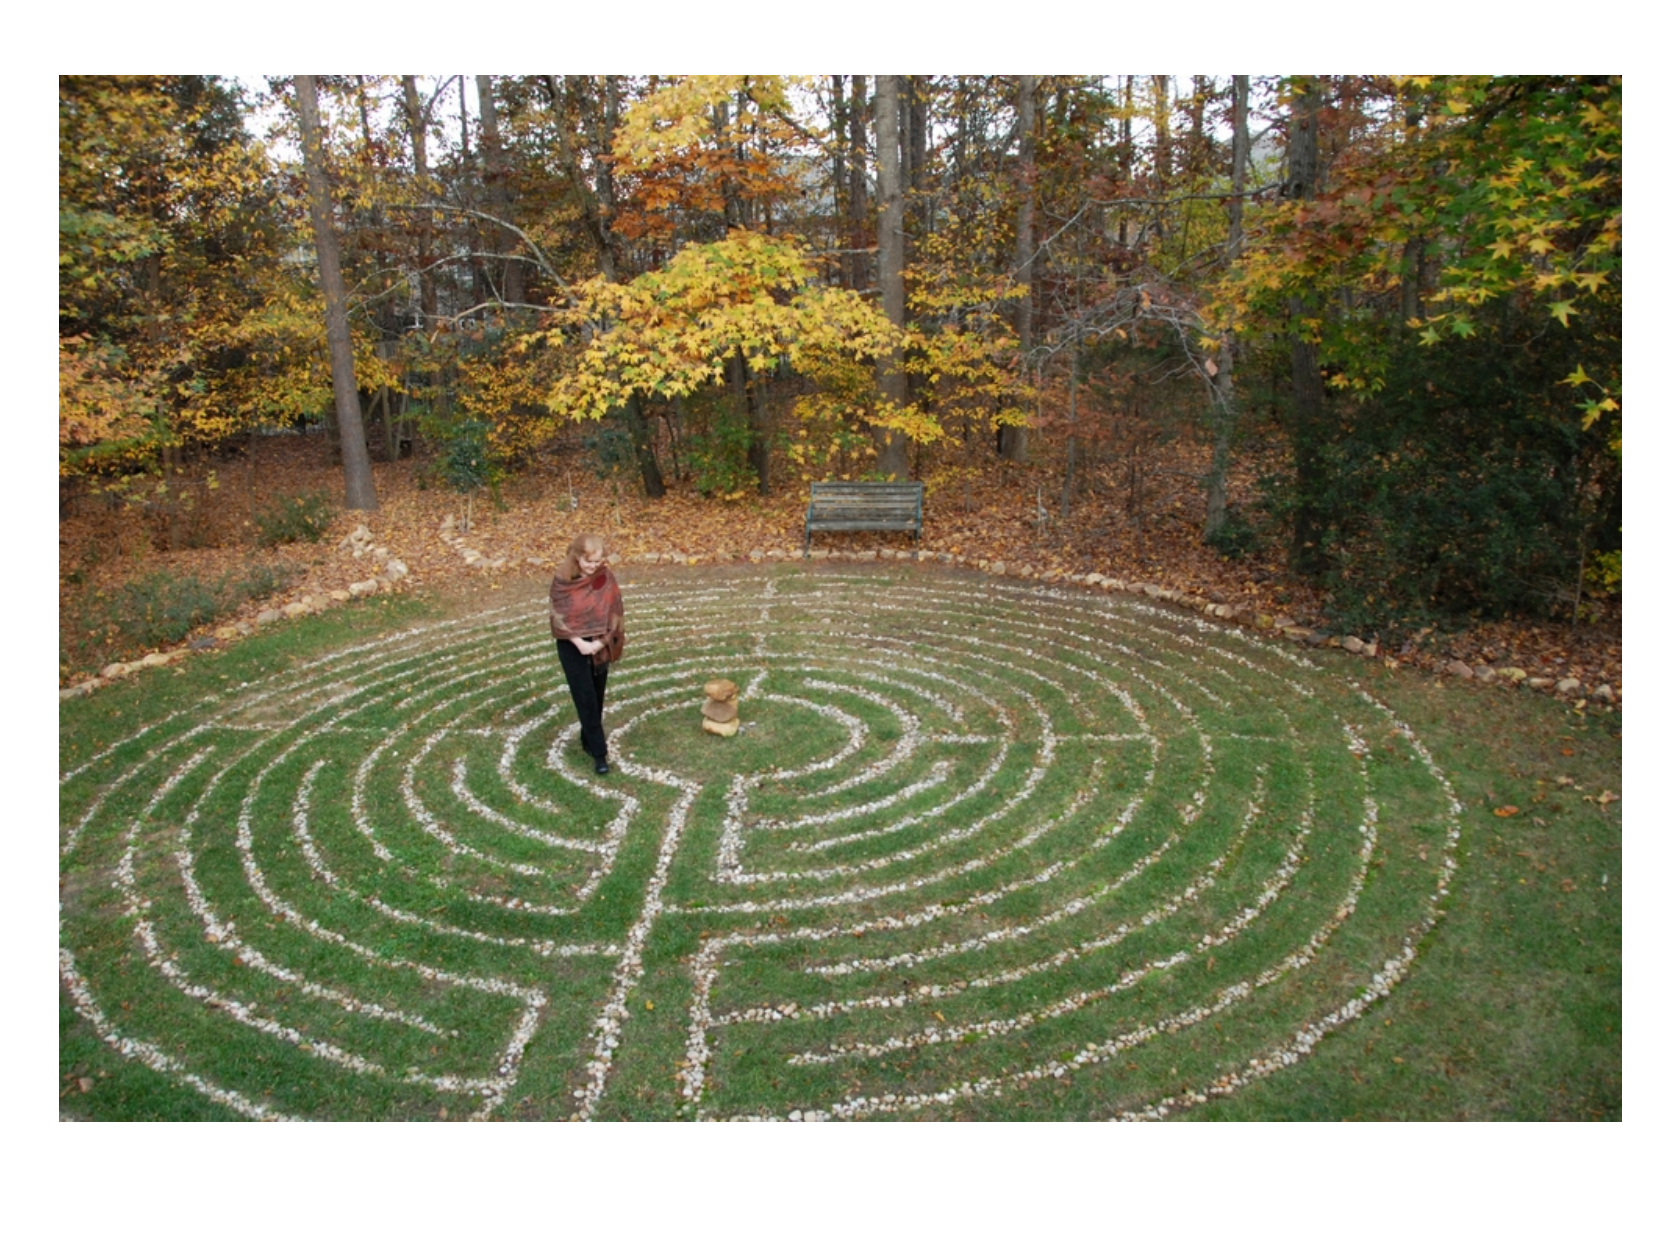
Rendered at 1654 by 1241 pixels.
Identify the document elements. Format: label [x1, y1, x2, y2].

picture [59, 75, 1622, 1123]
